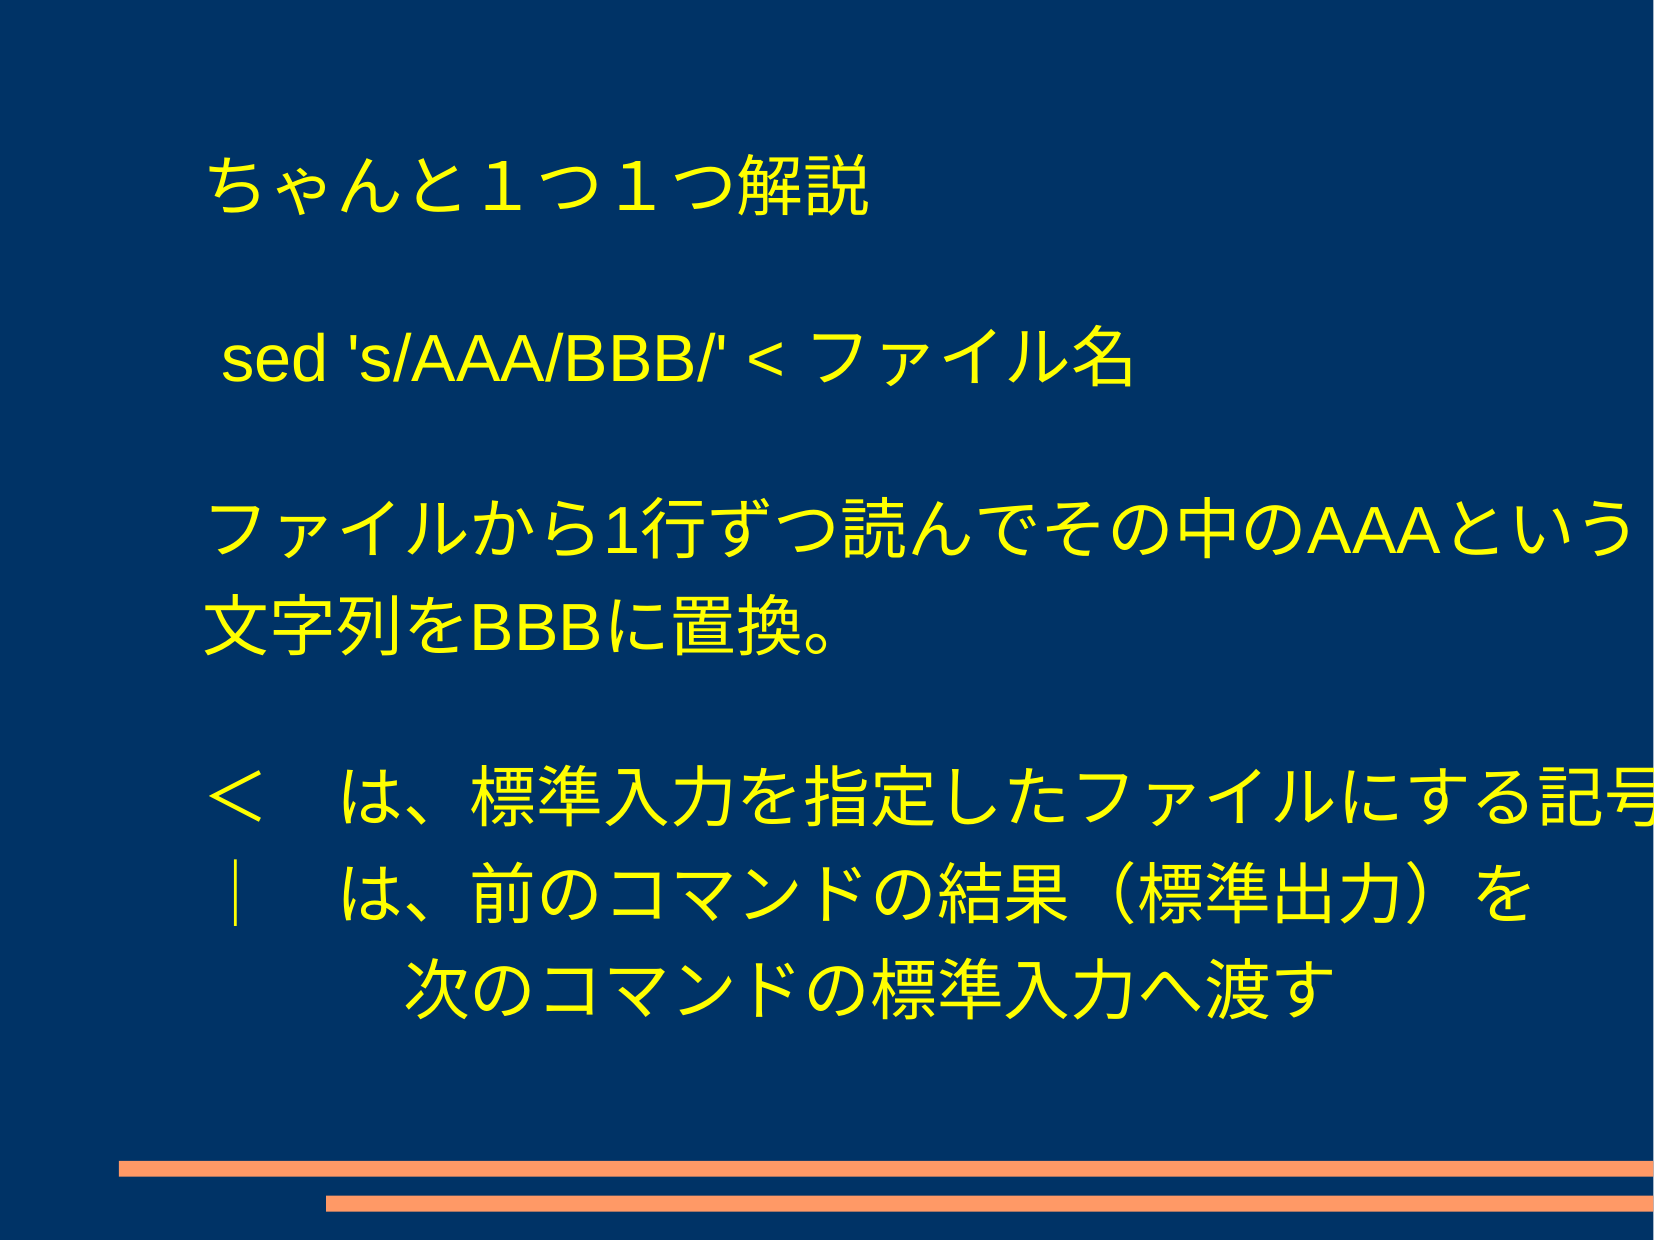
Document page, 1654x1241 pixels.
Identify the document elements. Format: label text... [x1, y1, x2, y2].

text_box ちゃんと１つ１つ解説 sed 's/AAA/BBB/' < ファイル名 ファイルから1行ずつ読んでその中のAAAという 文字列をBBBに置換。 ＜ は、標準入力を指定したファイルにする記号 ｜ は、前のコマンドの結果（標準出力）を 次のコマンドの標準入力へ渡す [188, 125, 1554, 856]
